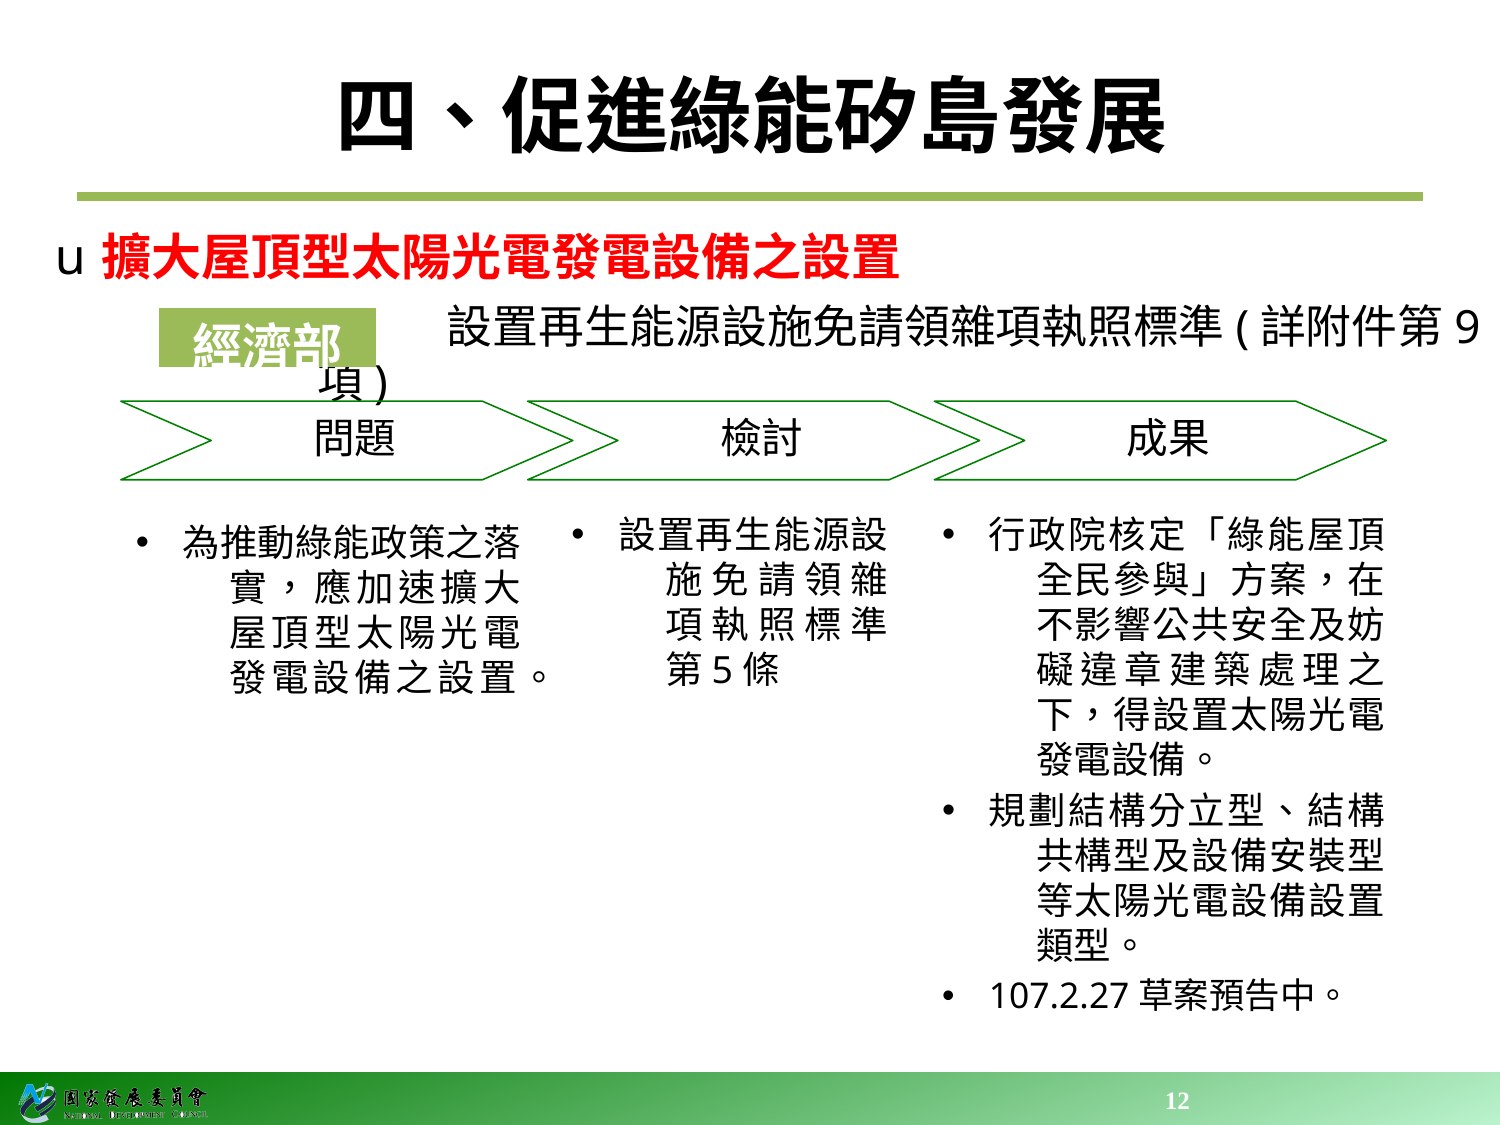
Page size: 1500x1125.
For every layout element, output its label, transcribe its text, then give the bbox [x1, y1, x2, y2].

text_box 經濟部 [159, 308, 376, 367]
text_box 經濟部 [328, 330, 334, 357]
text_box 擴大屋頂型太陽光電發電設備之設置 設置再生能源設施免請領雜項執照標準(詳附件第9項) [40, 217, 1500, 415]
text_box 為推動綠能政策之落實，應加速擴大屋頂型太陽光電發電設備之設置。 [120, 511, 536, 709]
text_box 經濟部 [302, 356, 313, 362]
text_box 設置再生能源設施免請領雜項執照標準第5條 [556, 503, 904, 655]
title 四、促進綠能矽島發展 [76, 19, 1427, 207]
text_box 成果 [934, 401, 1387, 480]
text_box 問題 [120, 401, 573, 480]
text_box 經濟部 [261, 363, 280, 367]
text_box 行政院核定「綠能屋頂全民參與」方案，在不影響公共安全及妨礙違章建築處理之下，得設置太陽光電發電設備。 規劃結構分立型、結構共構型及設備安裝型等太陽光電設備設置類型。 107.2.27草案預告中。 [927, 503, 1400, 996]
text_box 檢討 [527, 401, 980, 480]
text_box 12 [1149, 1069, 1500, 1125]
